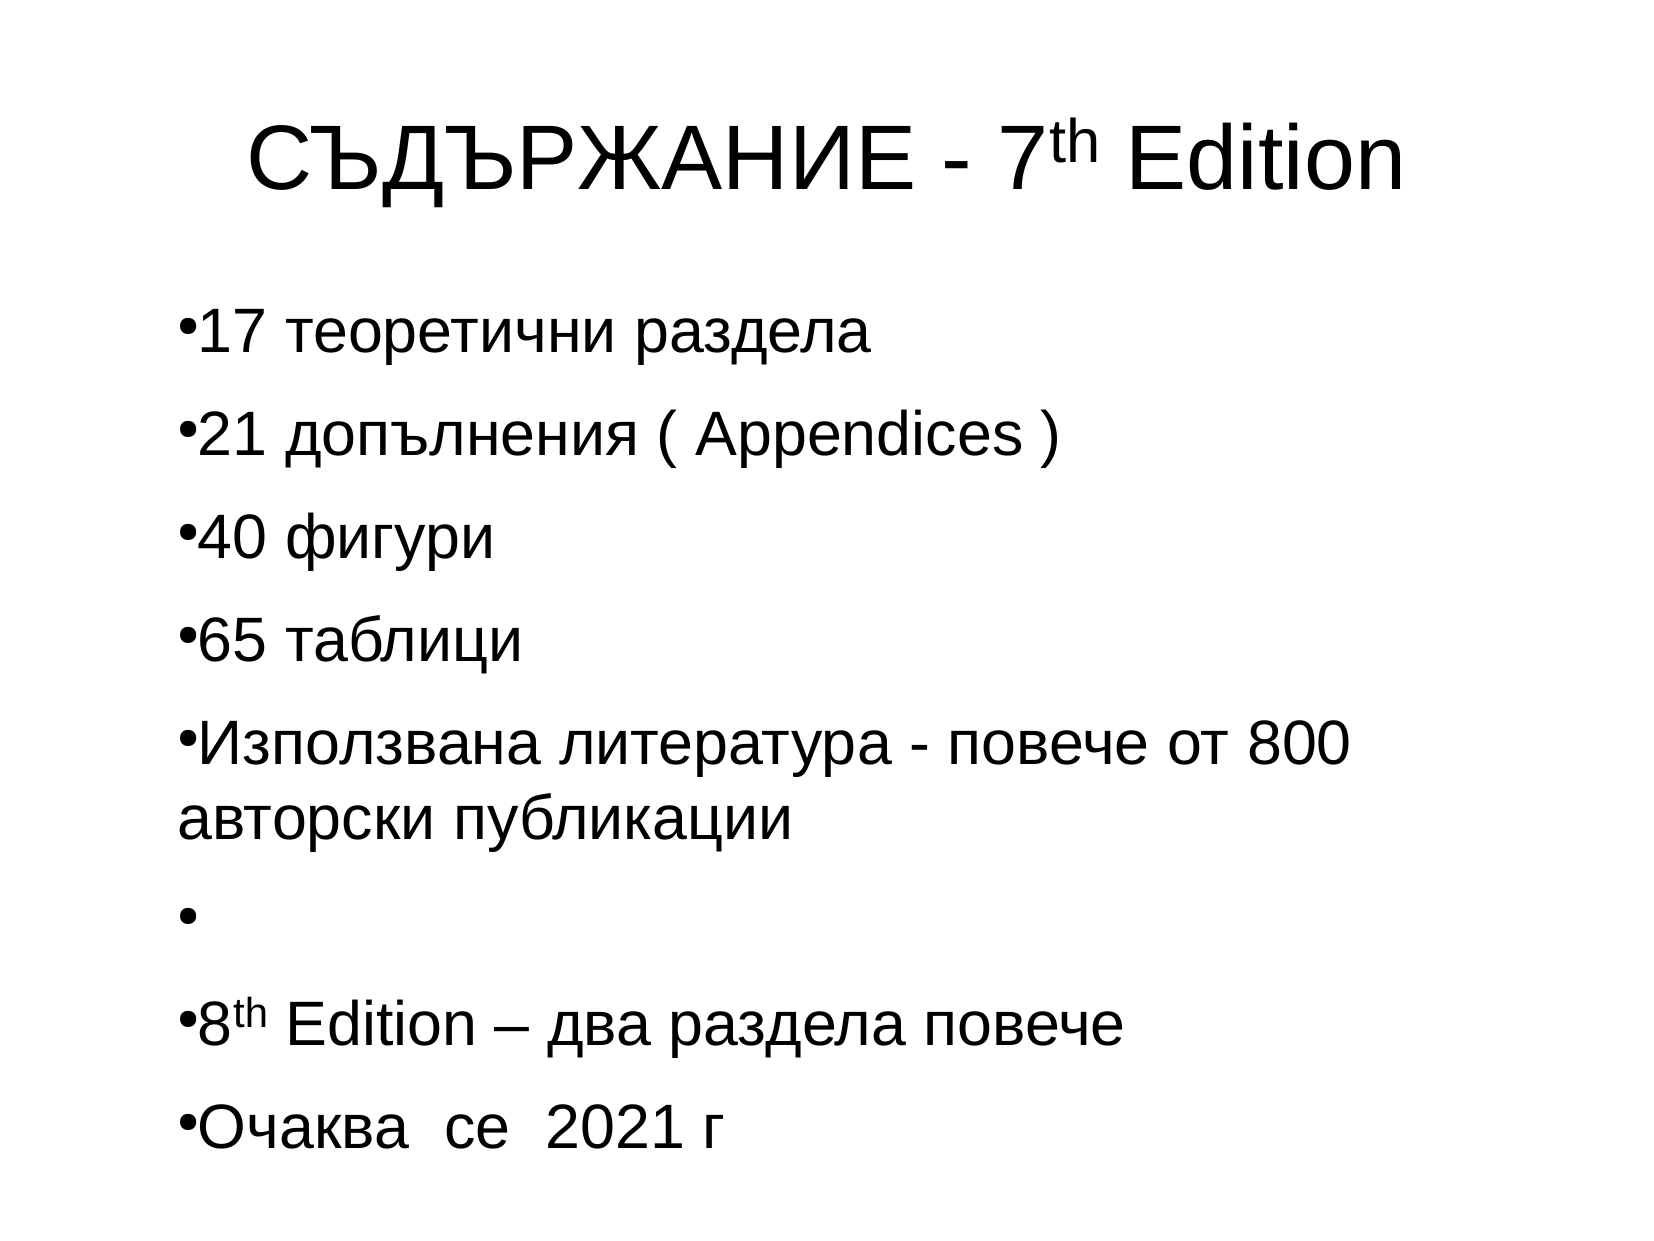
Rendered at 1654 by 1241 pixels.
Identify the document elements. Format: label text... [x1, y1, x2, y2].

title СЪДЪРЖАНИЕ - 7th Edition [82, 49, 1571, 257]
list 17 теоретични раздела 21 допълнения ( Appendices ) 40 фигури 65 таблици Използвана литература - повече от 800 авторски публикации 8th Edition – два раздела повече Очаква се 2021 г [177, 290, 1512, 1168]
